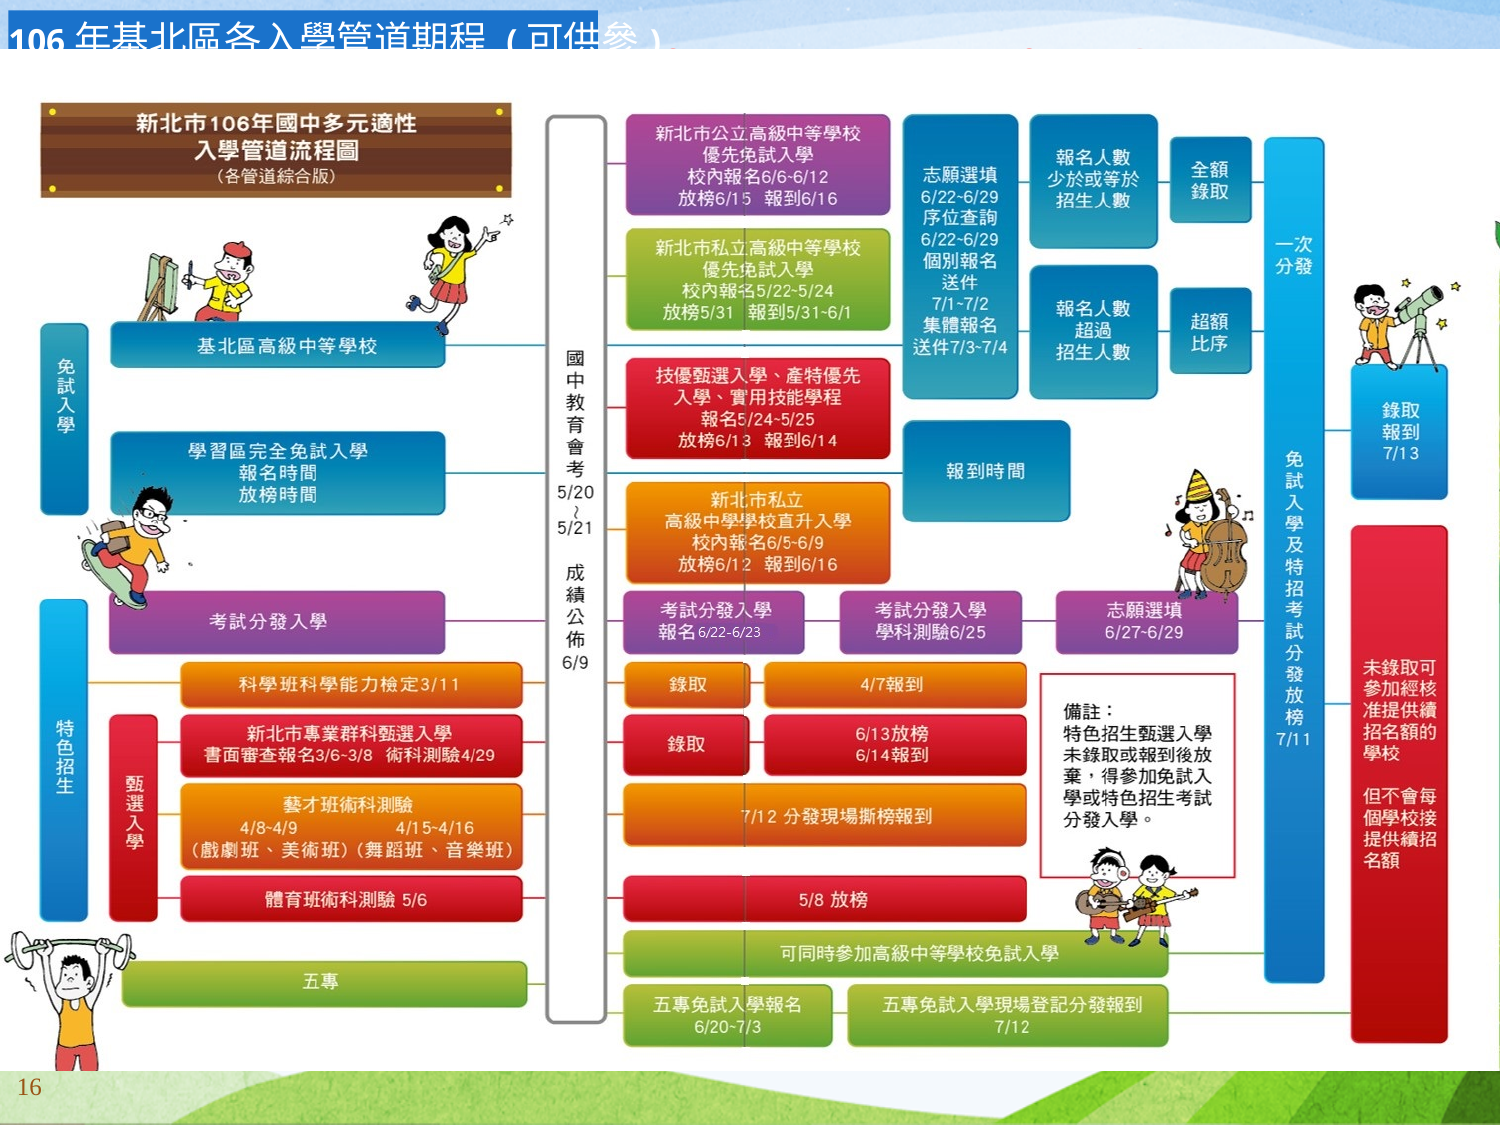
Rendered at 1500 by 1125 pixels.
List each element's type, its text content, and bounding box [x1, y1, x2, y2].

picture [0, 0, 1500, 1125]
text_box 106年基北區各入學管道期程 (可供參) [8, 10, 598, 49]
text_box 16 [2, 1071, 96, 1107]
